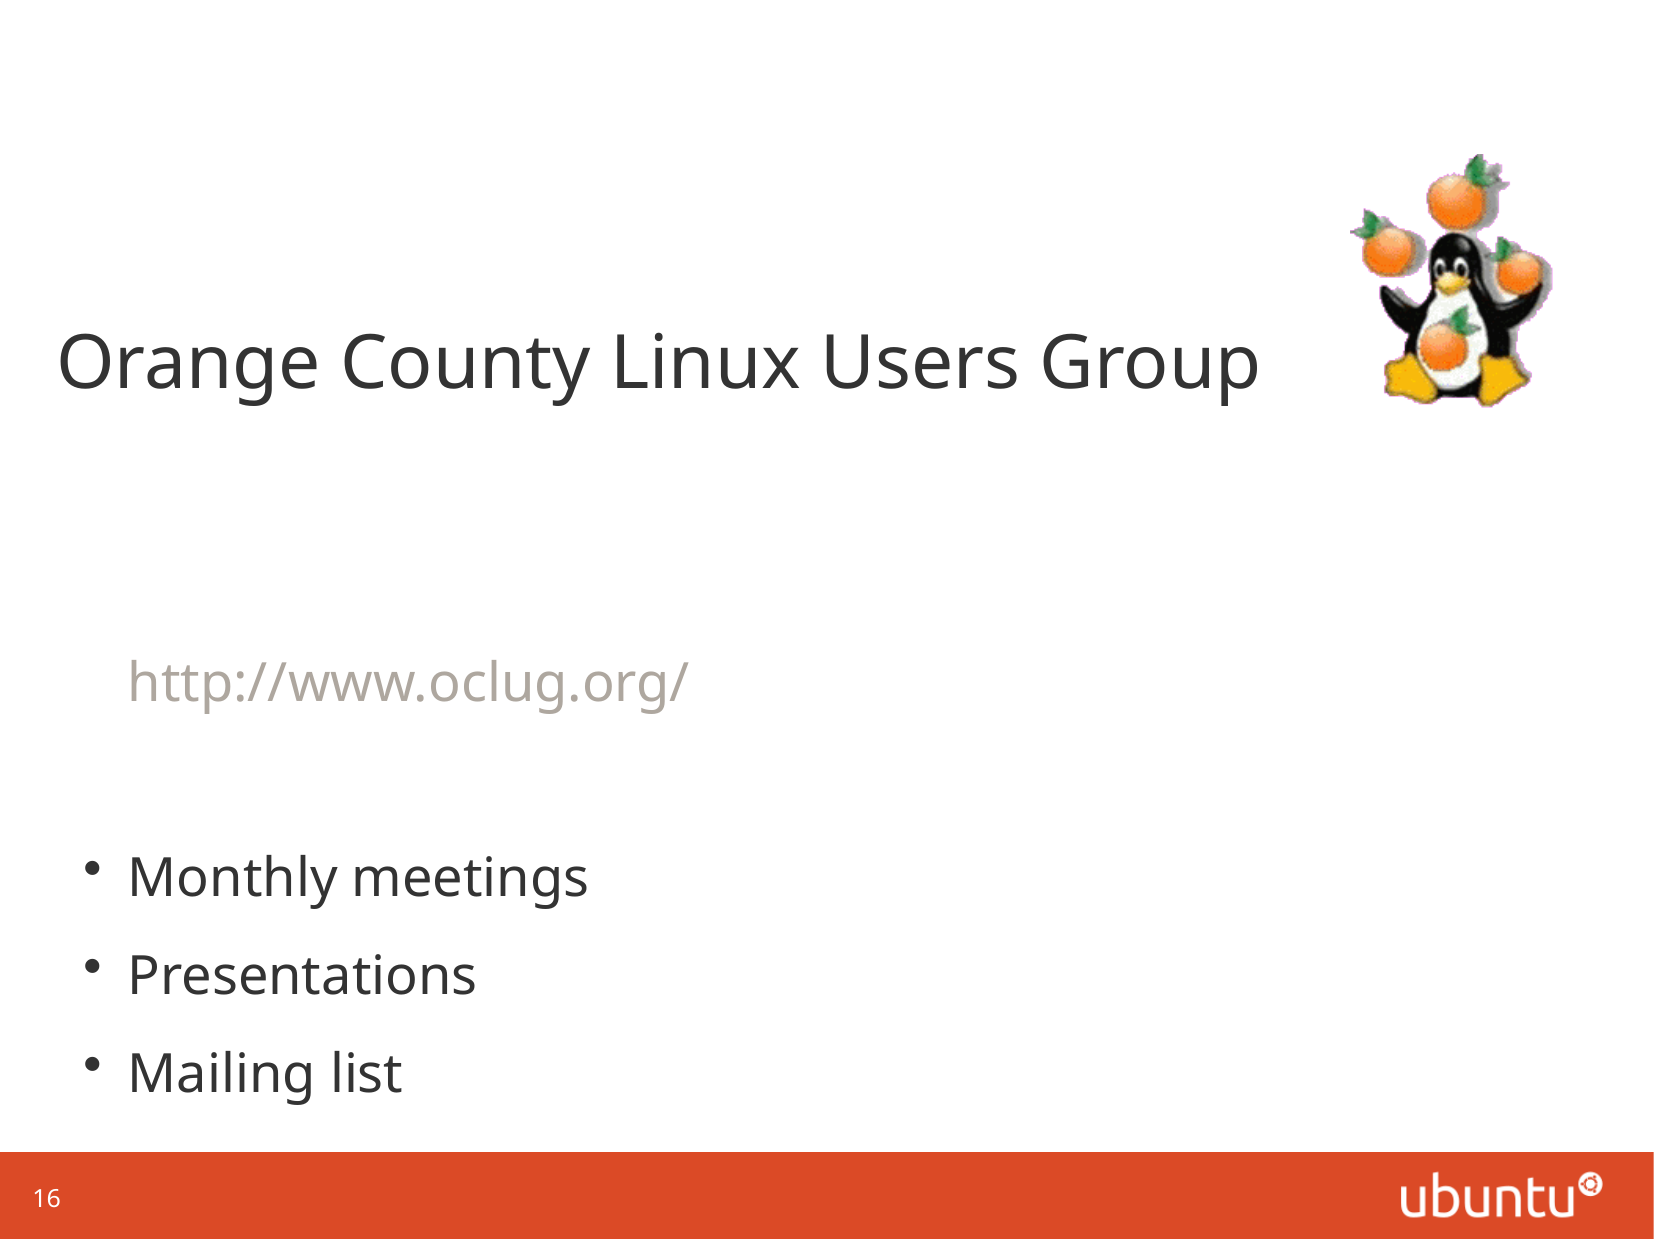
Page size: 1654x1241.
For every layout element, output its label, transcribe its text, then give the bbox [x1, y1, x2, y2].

picture [1350, 154, 1554, 409]
title Orange County Linux Users Group [56, 130, 1596, 587]
picture [1587, 1152, 1654, 1239]
picture [0, 1152, 75, 1239]
list http://www.oclug.org/ Monthly meetings Presentations Mailing list [75, 606, 1587, 1241]
